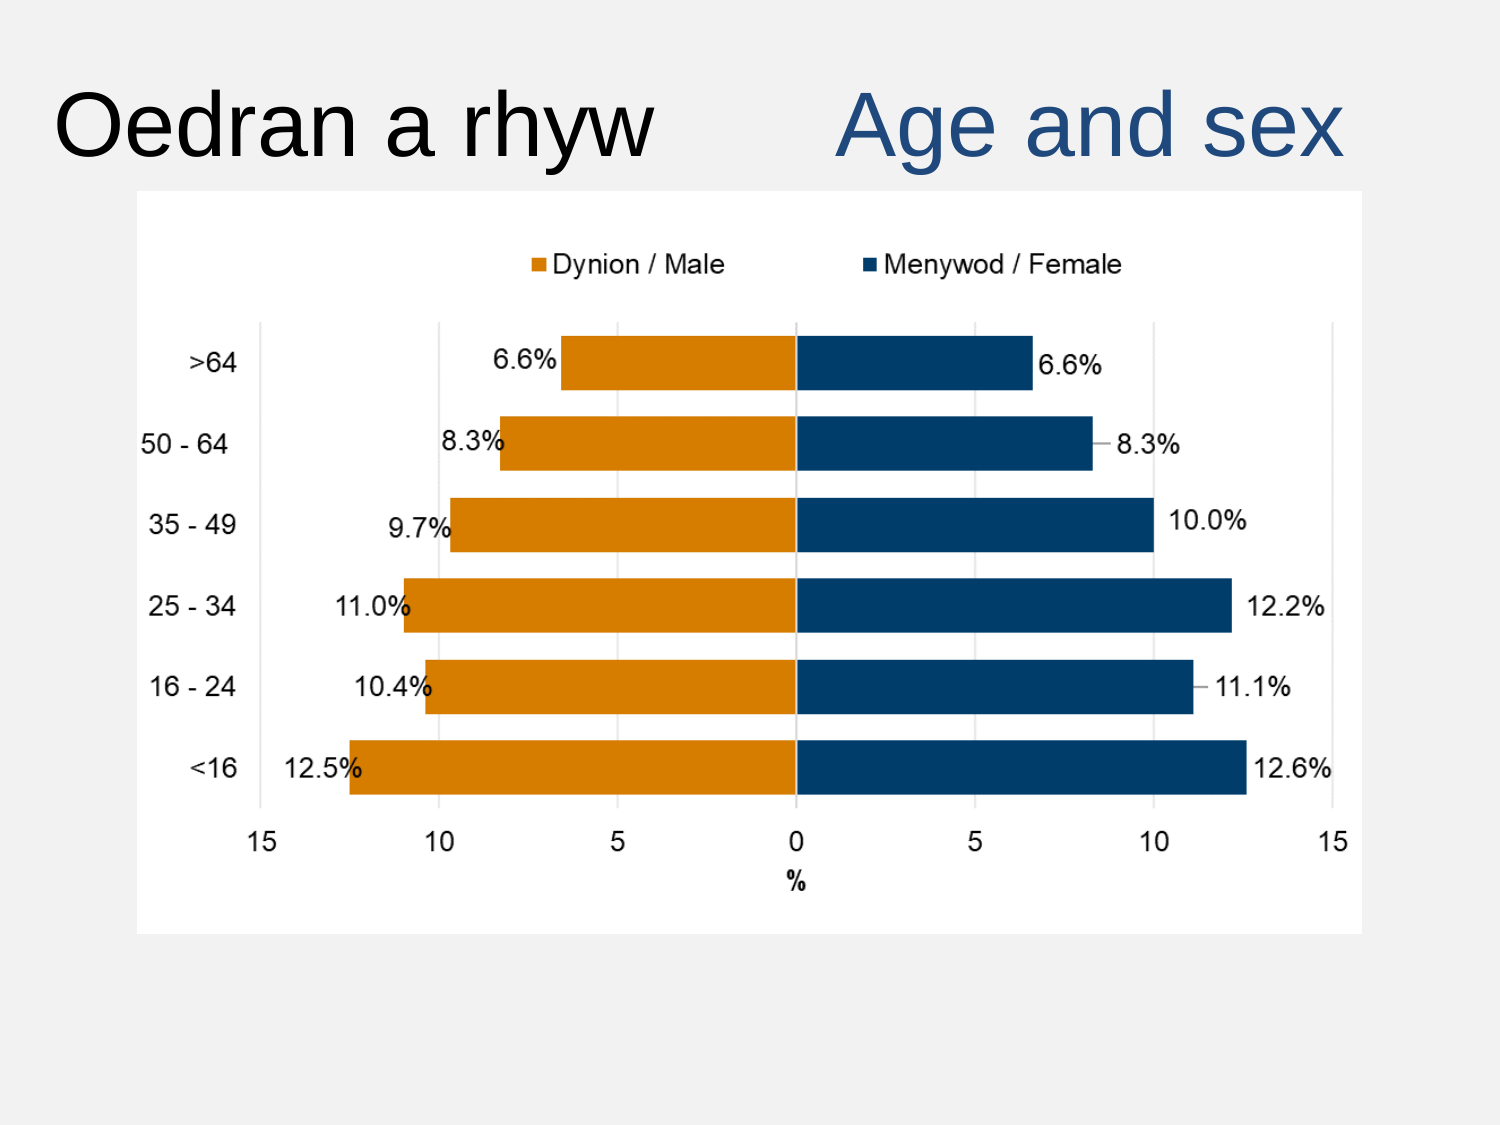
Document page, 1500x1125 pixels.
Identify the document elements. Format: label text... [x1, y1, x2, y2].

picture [137, 191, 1362, 934]
text_box Oedran a rhyw [38, 57, 750, 184]
text_box Age and sex [820, 57, 1500, 184]
